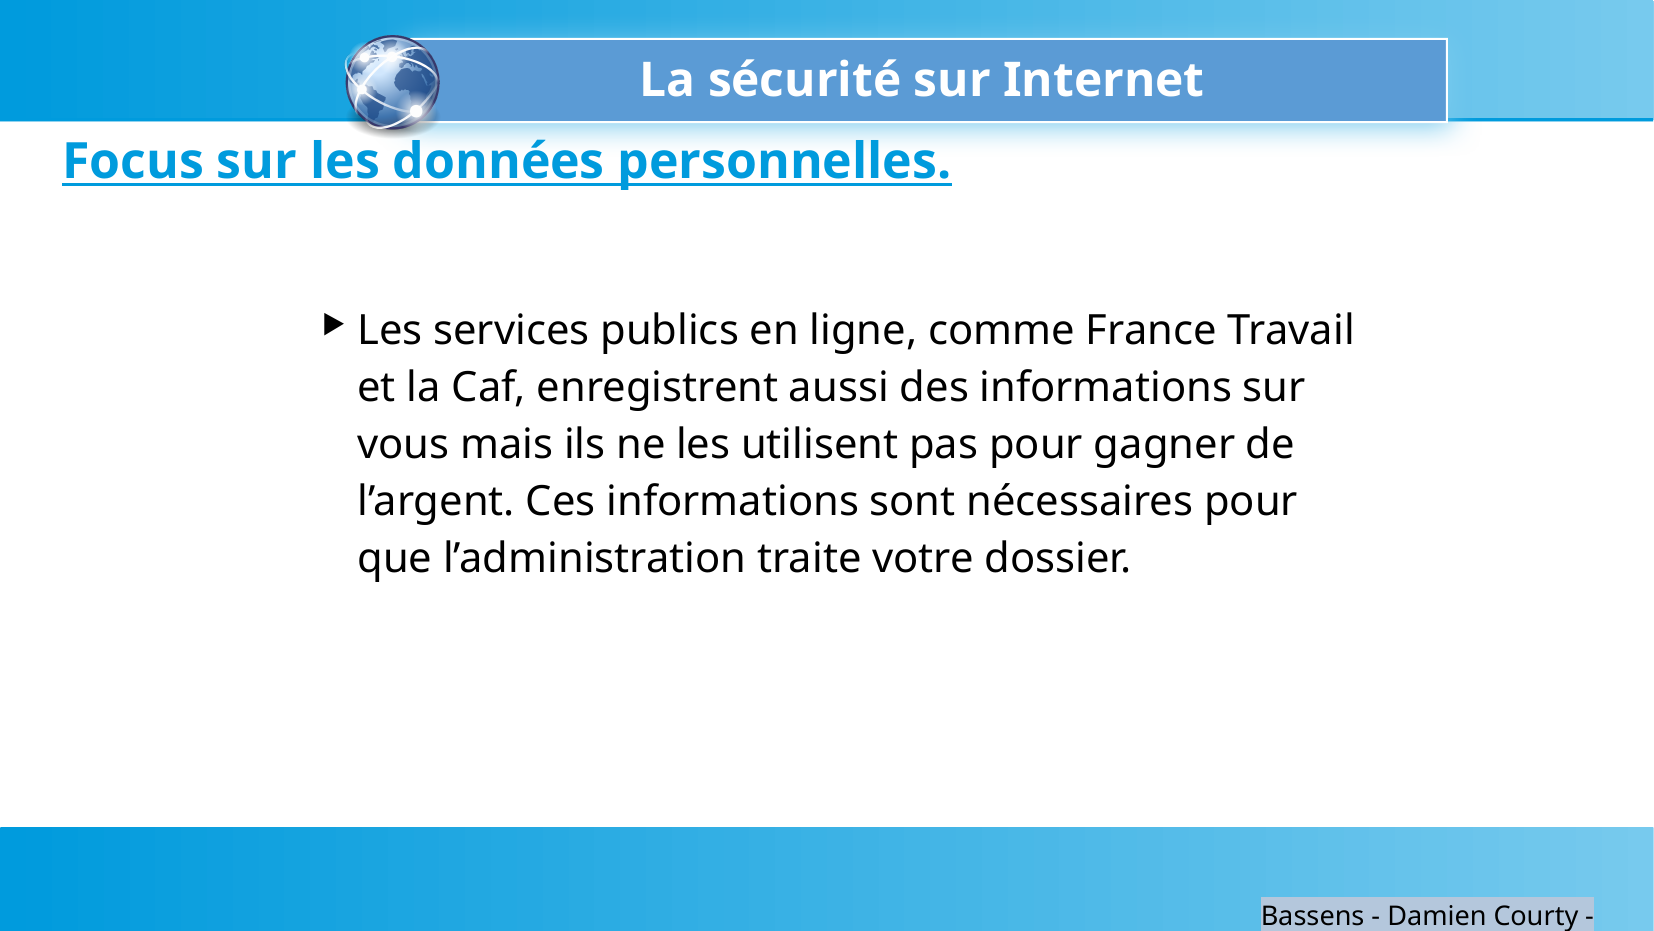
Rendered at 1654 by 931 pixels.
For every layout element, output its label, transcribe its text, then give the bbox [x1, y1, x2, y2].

text_box Bassens - Damien Courty - 2024 [1246, 889, 1654, 931]
text_box La sécurité sur Internet [443, 38, 1447, 118]
text_box Focus sur les données personnelles. [47, 118, 1577, 219]
text_box Les services publics en ligne, comme France Travail et la Caf, enregistrent aussi des informations sur vous mais ils ne les utilisent pas pour gagner de l’argent. Ces informations sont nécessaires pour que l’administration traite votre dossier. [307, 292, 1392, 553]
picture [341, 35, 443, 140]
